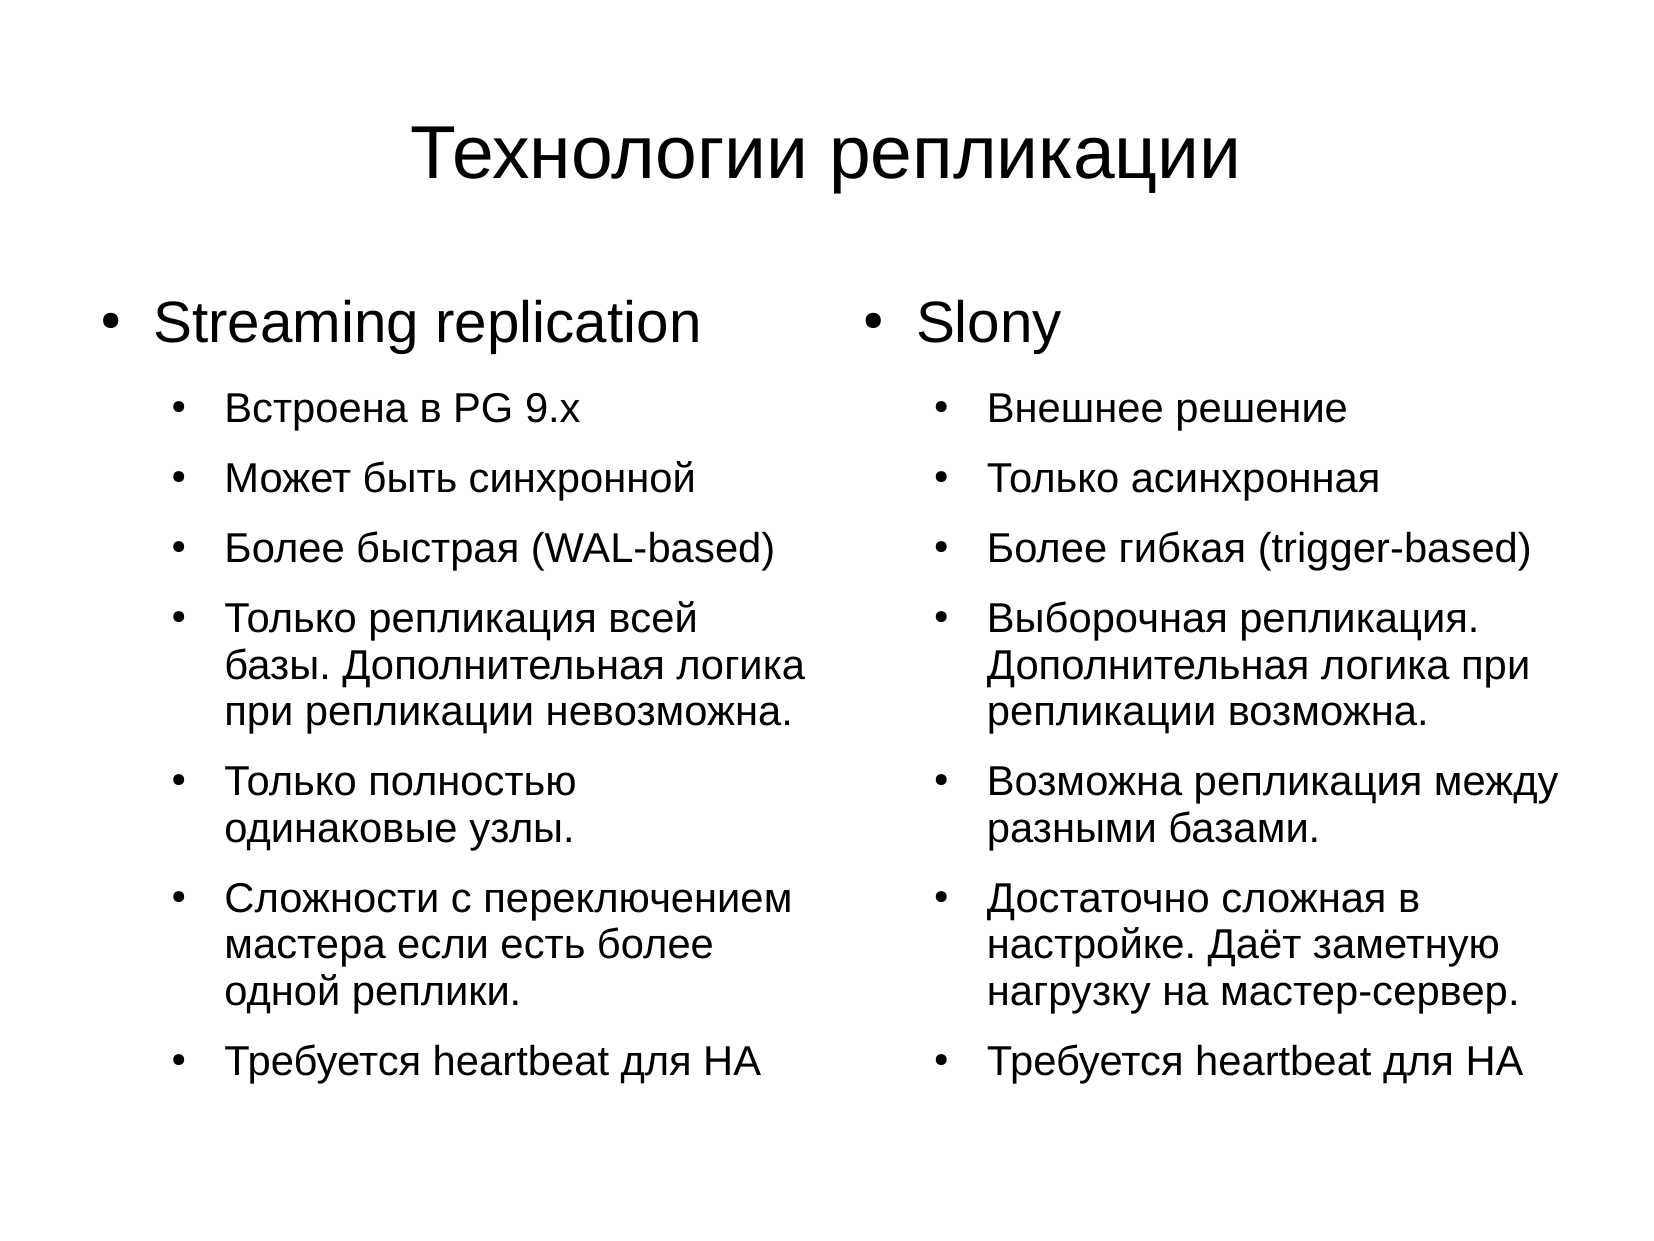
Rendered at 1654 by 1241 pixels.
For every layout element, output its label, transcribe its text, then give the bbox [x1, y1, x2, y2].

title Технологии репликации [82, 49, 1571, 257]
list Streaming replication Встроена в PG 9.x Может быть синхронной Более быстрая (WAL-based) Только репликация всей базы. Дополнительная логика при репликации невозможна. Только полностью одинаковые узлы. Сложности с переключением мастера если есть более одной реплики. Требуется heartbeat для HA [82, 290, 809, 1205]
list Slony Внешнее решение Только асинхронная Более гибкая (trigger-based) Выборочная репликация. Дополнительная логика при репликации возможна. Возможна репликация между разными базами. Достаточно сложная в настройке. Даёт заметную нагрузку на мастер-сервер. Требуется heartbeat для HA [845, 290, 1572, 1193]
